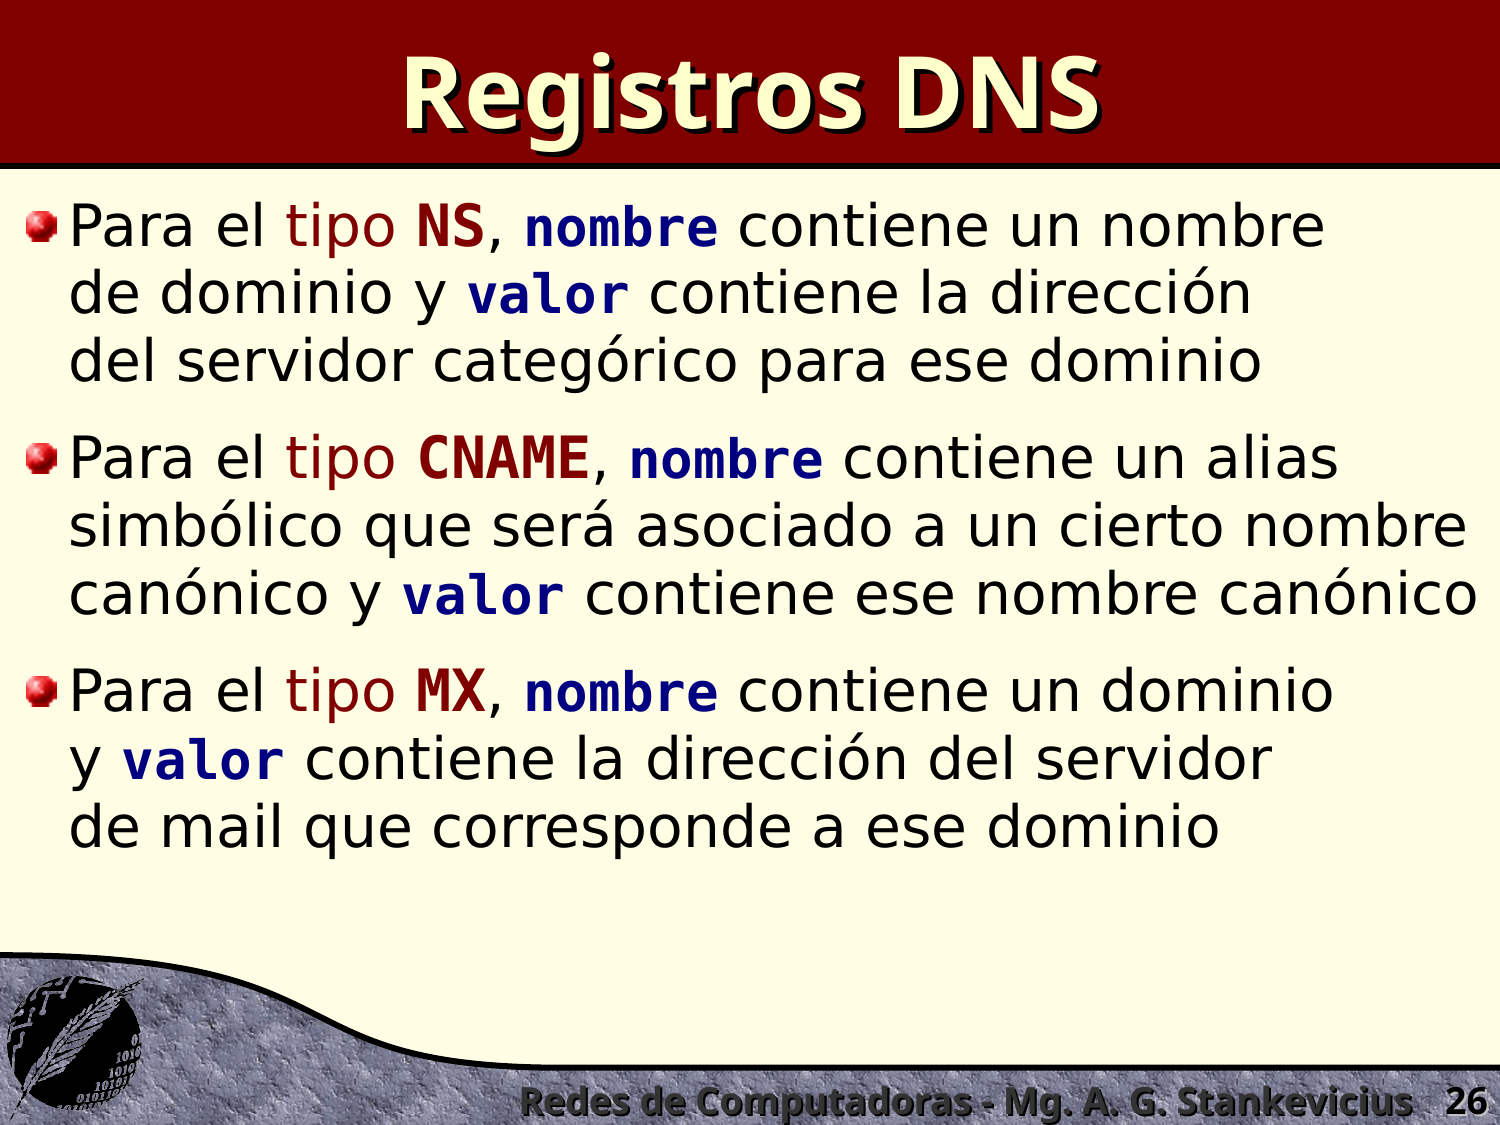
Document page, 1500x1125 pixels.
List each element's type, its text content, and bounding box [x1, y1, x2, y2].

list Para el tipo NS, nombre contiene un nombre de dominio y valor contiene la dirección del servidor categórico para ese dominio Para el tipo CNAME, nombre contiene un alias simbólico que será asociado a un cierto nombre canónico y valor contiene ese nombre canónico Para el tipo MX, nombre contiene un dominio y valor contiene la dirección del servidor de mail que corresponde a ese dominio [11, 192, 1486, 929]
picture [1047, 1100, 1054, 1110]
picture [0, 959, 1500, 1125]
title Registros DNS [15, 5, 1485, 160]
picture [790, 1100, 795, 1110]
